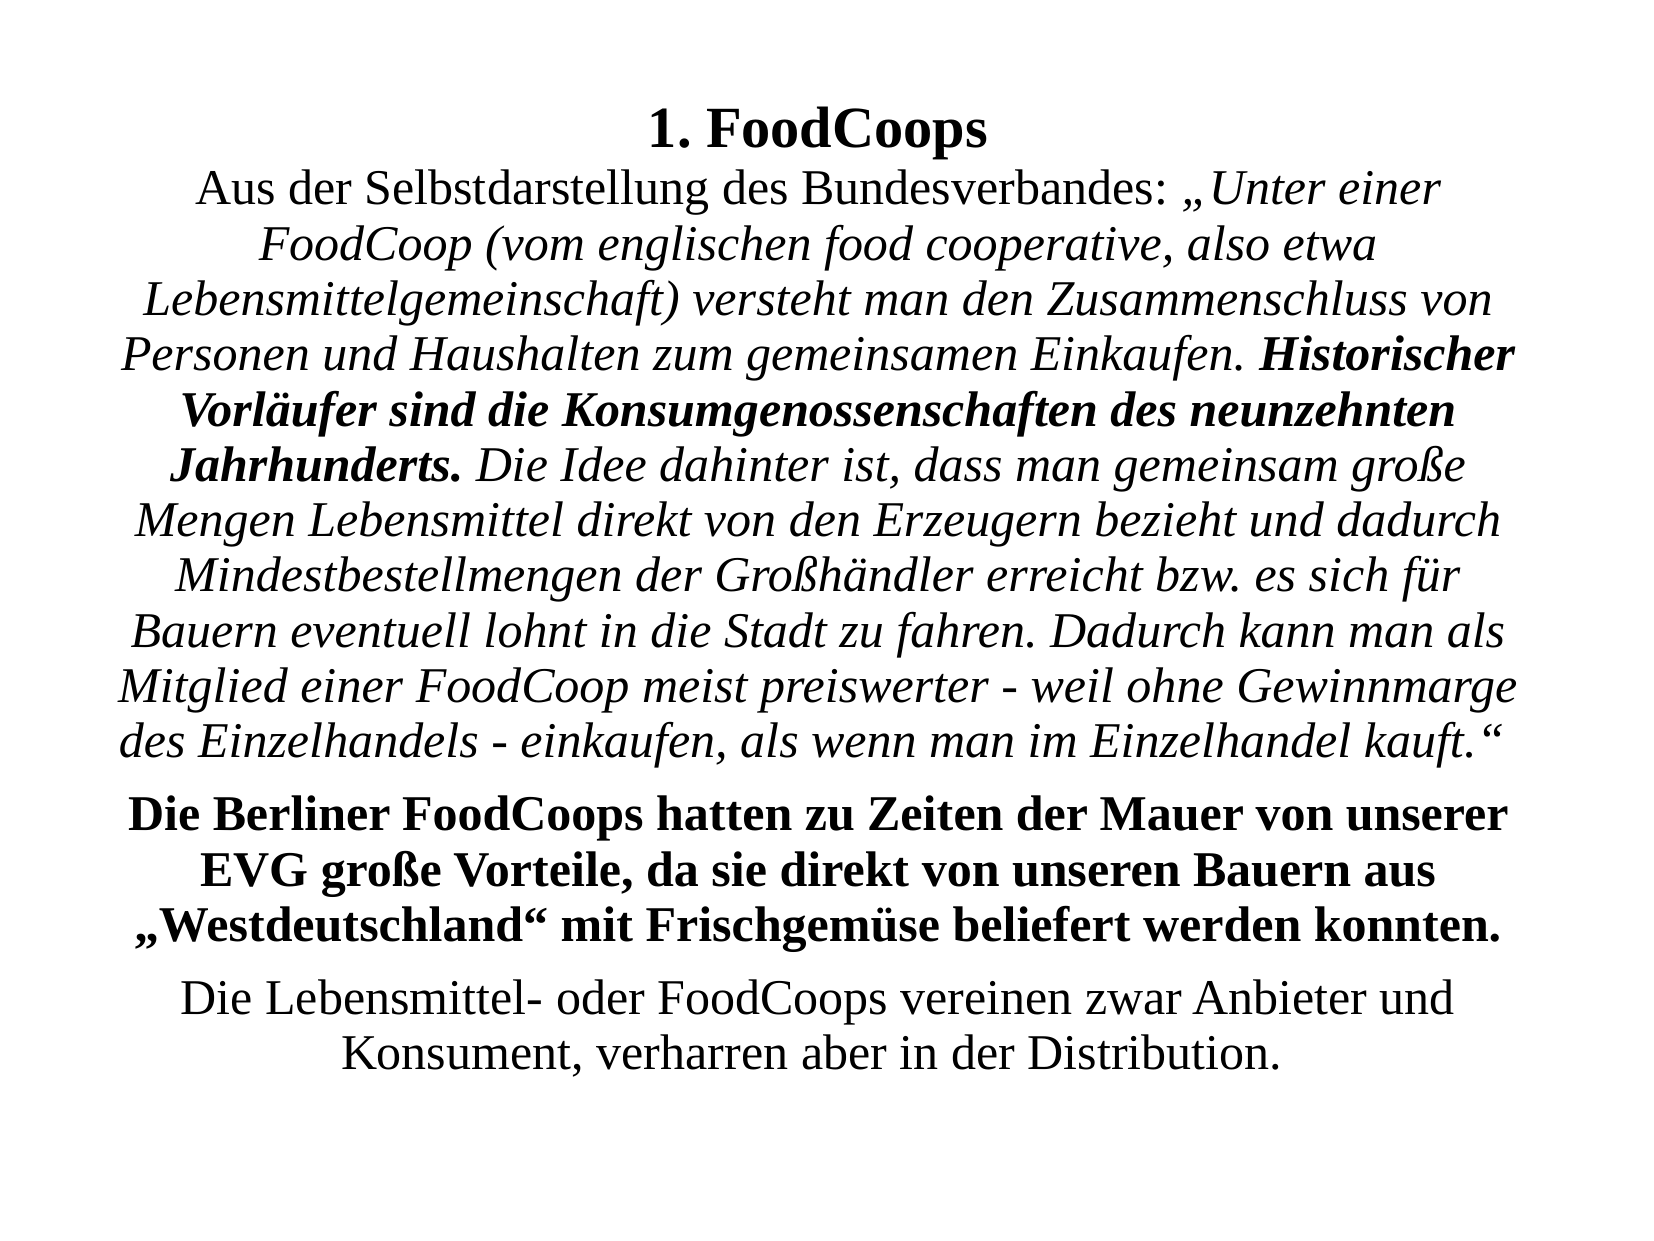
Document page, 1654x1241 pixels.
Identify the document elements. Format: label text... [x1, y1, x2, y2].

text_box 1. FoodCoops Aus der Selbstdarstellung des Bundesverbandes: „Unter einer FoodCoop (vom englischen food cooperative, also etwa Lebensmittelgemeinschaft) versteht man den Zusammenschluss von Personen und Haushalten zum gemeinsamen Einkaufen. Historischer Vorläufer sind die Konsumgenossenschaften des neunzehnten Jahrhunderts. Die Idee dahinter ist, dass man gemeinsam große Mengen Lebensmittel direkt von den Erzeugern bezieht und dadurch Mindestbestellmengen der Großhändler erreicht bzw. es sich für Bauern eventuell lohnt in die Stadt zu fahren. Dadurch kann man als Mitglied einer FoodCoop meist preiswerter - weil ohne Gewinnmarge des Einzelhandels - einkaufen, als wenn man im Einzelhandel kauft.“ Die Berliner FoodCoops hatten zu Zeiten der Mauer von unserer EVG große Vorteile, da sie direkt von unseren Bauern aus „Westdeutschland“ mit Frischgemüse beliefert werden konnten. Die Lebensmittel- oder FoodCoops vereinen zwar Anbieter und Konsument, verharren aber in der Distribution. [103, 88, 1551, 1088]
